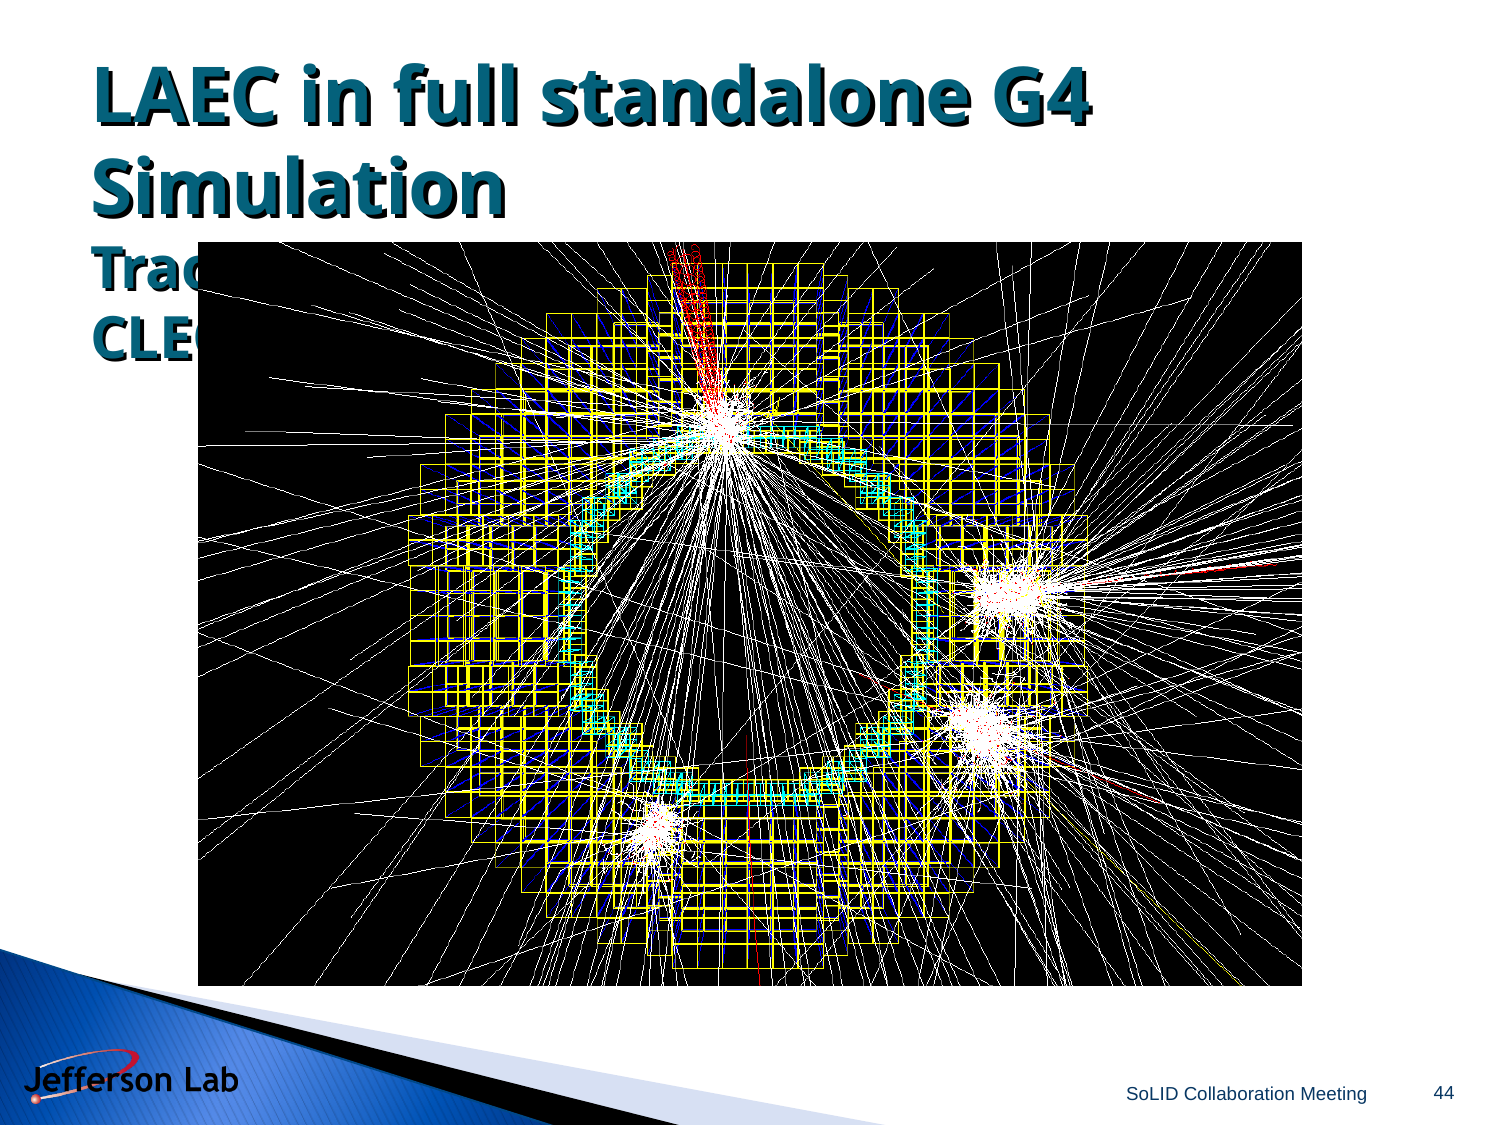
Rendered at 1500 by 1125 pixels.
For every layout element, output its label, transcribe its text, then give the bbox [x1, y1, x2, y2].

text_box SoLID Collaboration Meeting [1074, 1051, 1418, 1112]
picture [198, 242, 1302, 986]
text_box 44 [1418, 1051, 1479, 1112]
title LAEC in full standalone G4 Simulation Track transportation provided by GEMC, CLEO field [75, 37, 1426, 225]
